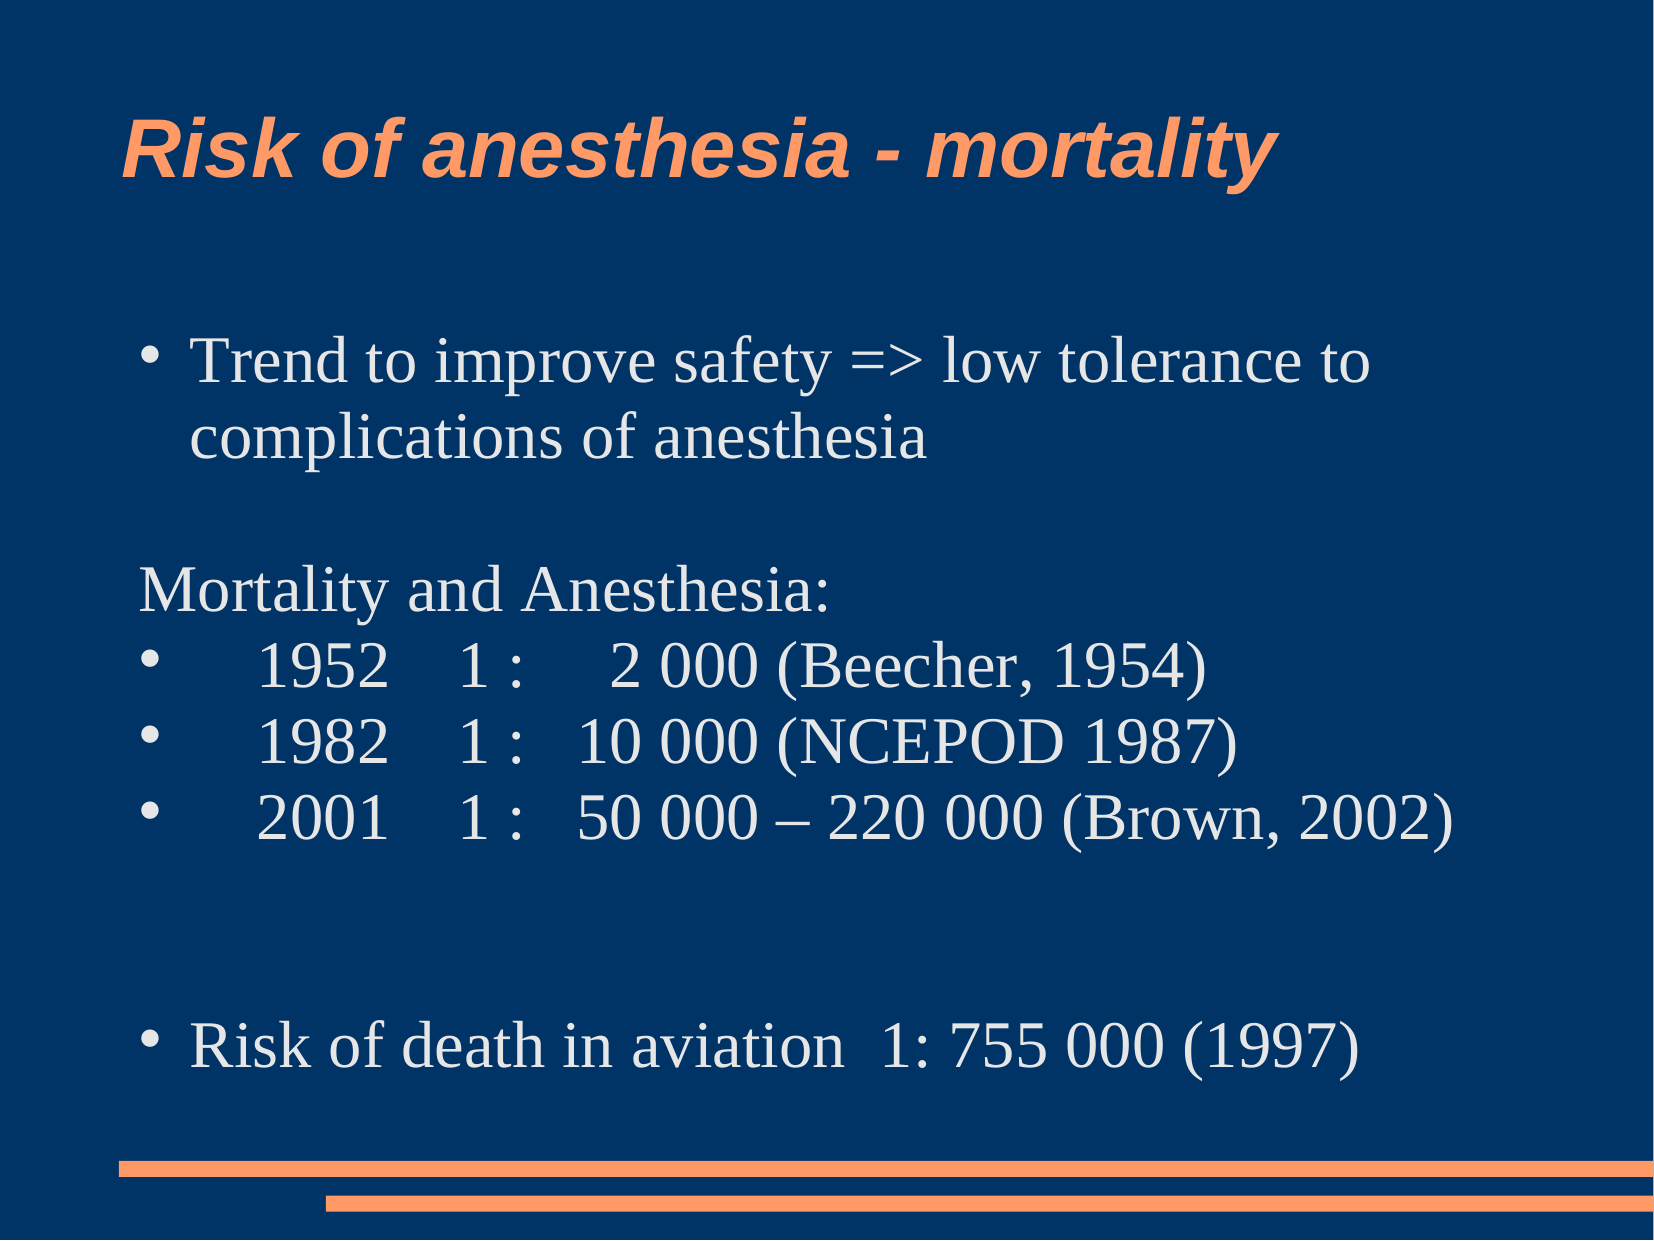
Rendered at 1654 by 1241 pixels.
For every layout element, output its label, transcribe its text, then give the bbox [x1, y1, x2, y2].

list Trend to improve safety => low tolerance to complications of anesthesia Mortality and Anesthesia: 1952 1 : 2 000 (Beecher, 1954) 1982 1 : 10 000 (NCEPOD 1987) 2001 1 : 50 000 – 220 000 (Brown, 2002) Risk of death in aviation 1: 755 000 (1997) [121, 322, 1561, 1158]
title Risk of anesthesia - mortality [121, 46, 1534, 254]
